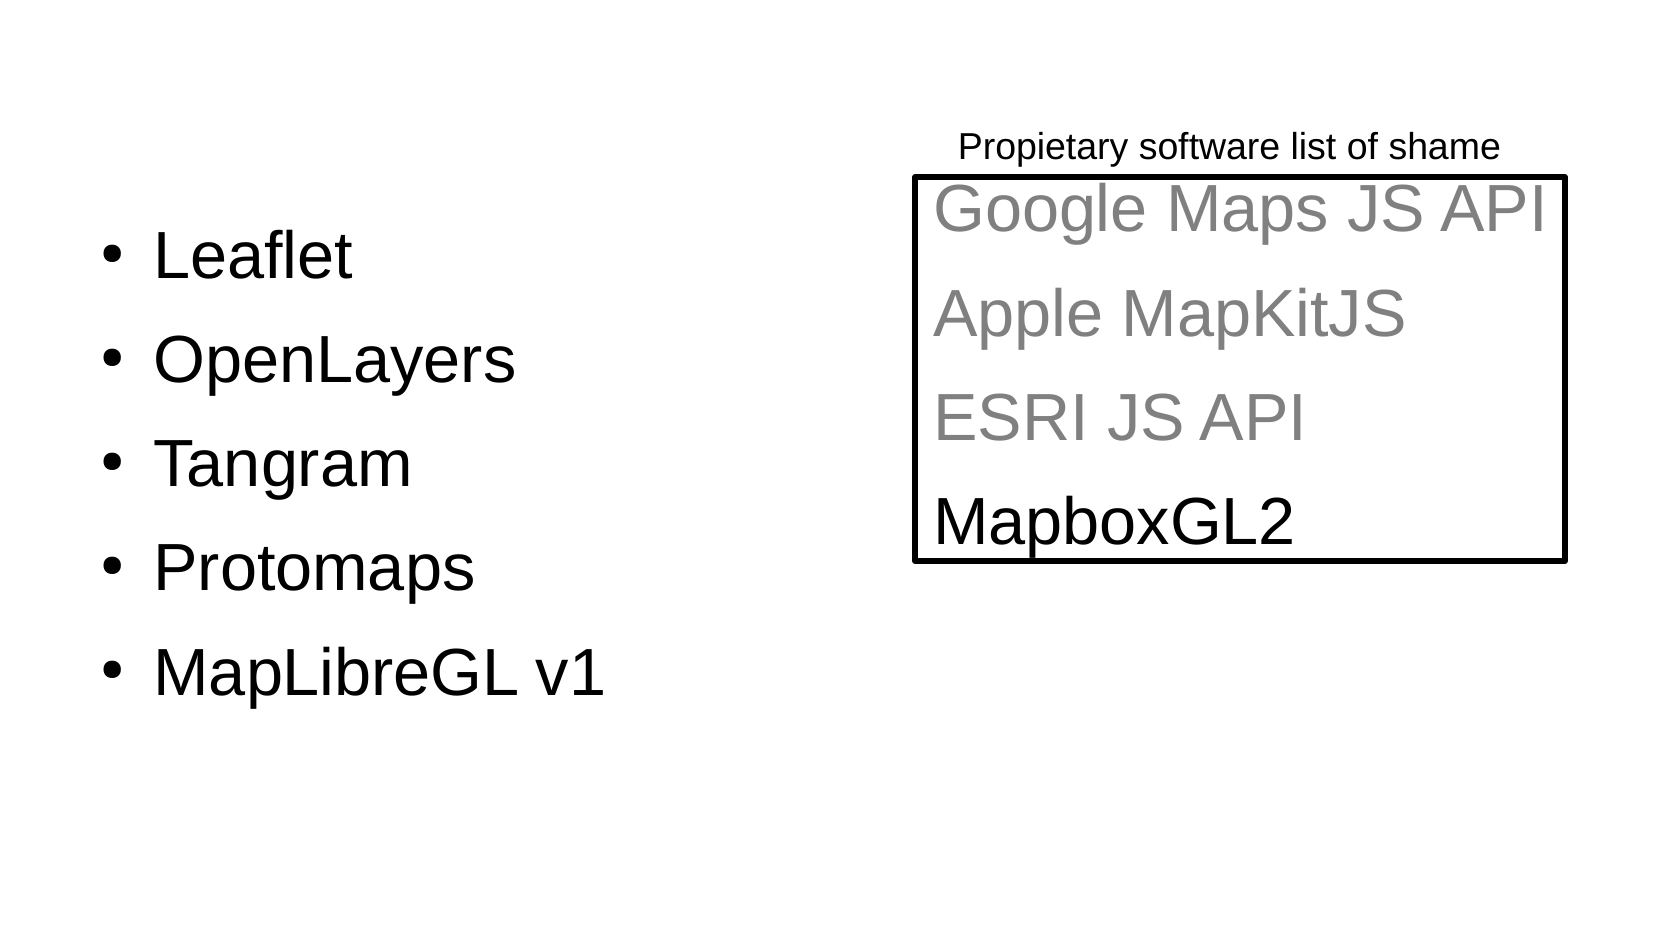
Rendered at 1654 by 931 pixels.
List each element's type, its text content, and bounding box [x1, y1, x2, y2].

list Google Maps JS API Apple MapKitJS ESRI JS API MapboxGL2 [915, 177, 1565, 562]
text_box Propietary software list of shame [943, 118, 1517, 175]
list Leaflet OpenLayers Tangram Protomaps MapLibreGL v1 [82, 217, 809, 758]
